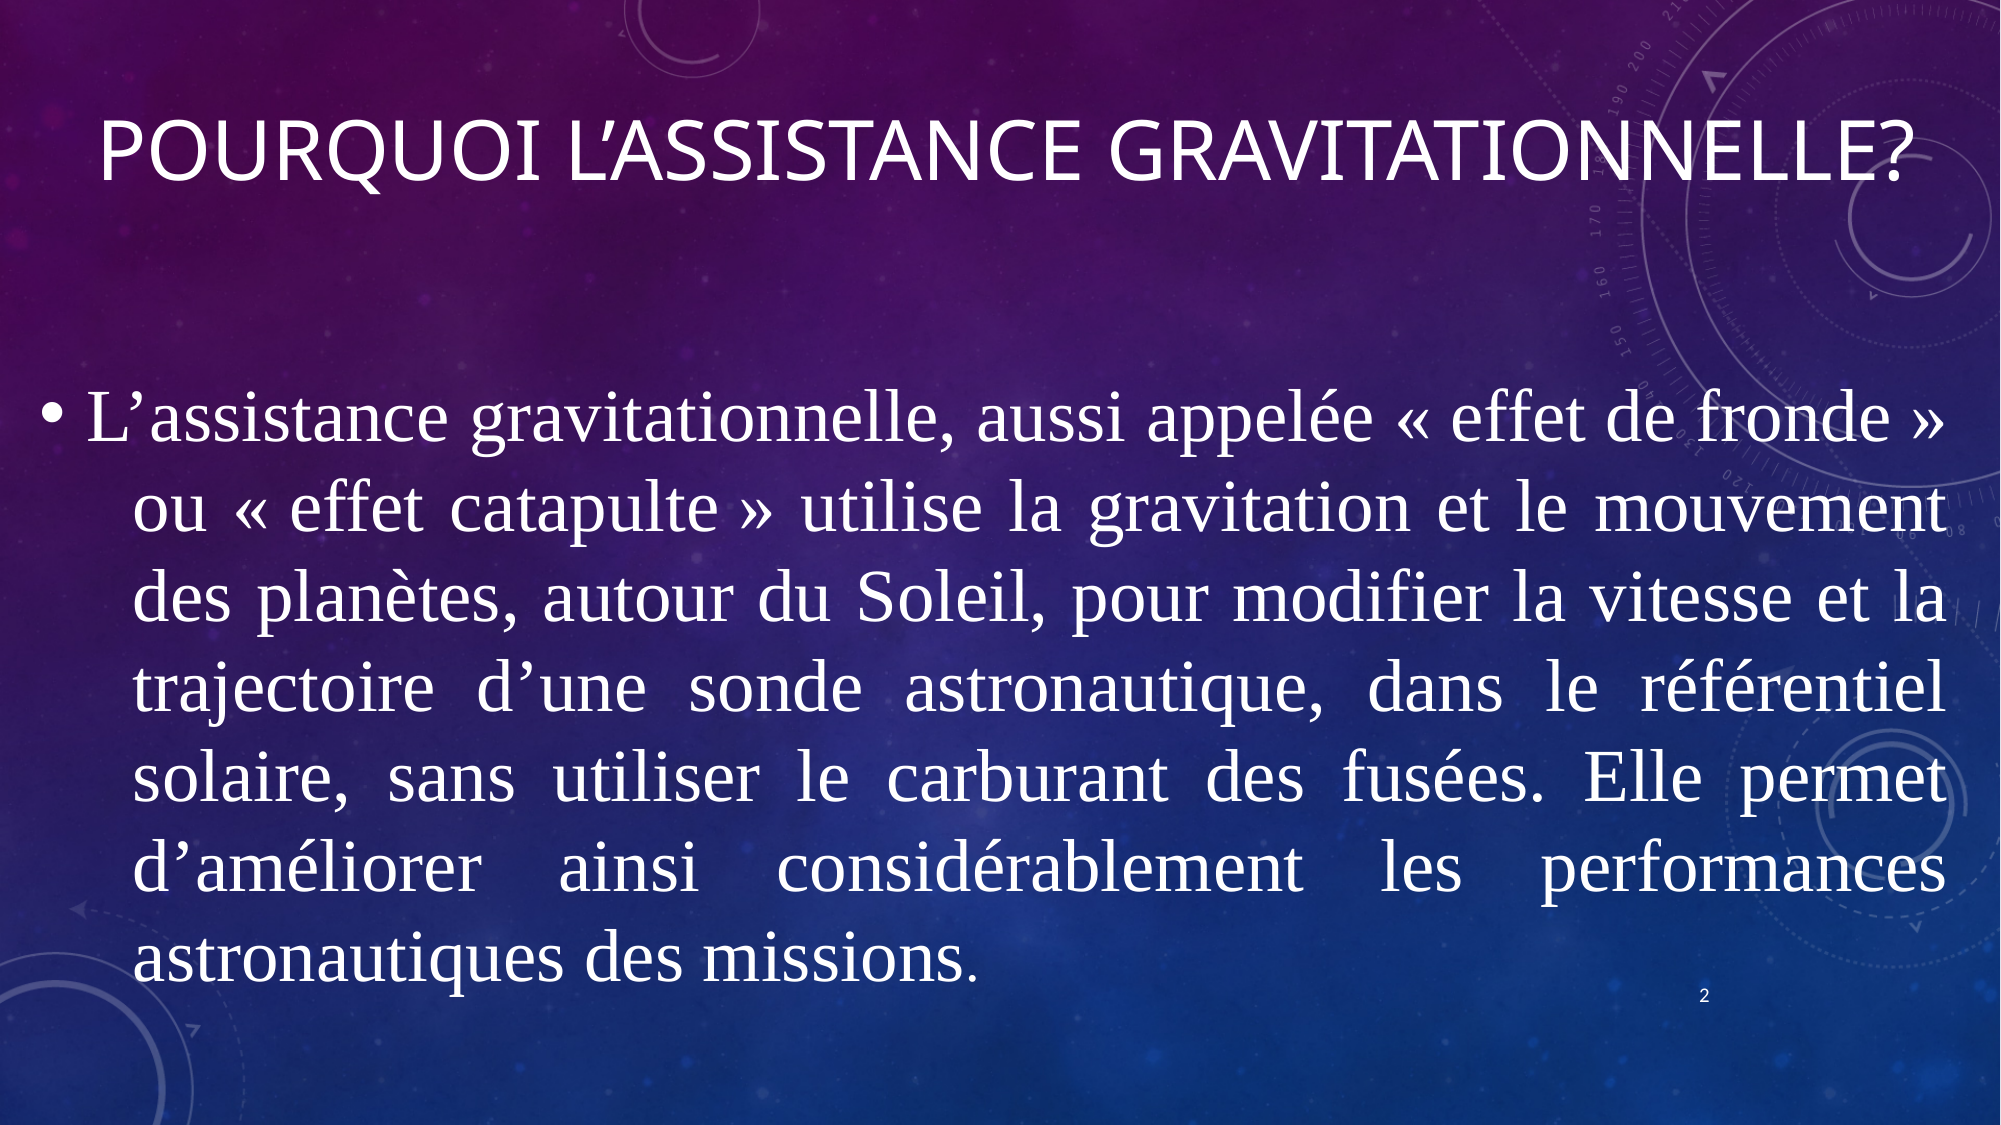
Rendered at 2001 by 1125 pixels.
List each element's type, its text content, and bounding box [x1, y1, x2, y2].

text_box [1684, 963, 1775, 1026]
list L’assistance gravitationnelle, aussi appelée « effet de fronde » ou « effet catapulte » utilise la gravitation et le mouvement des planètes, autour du Soleil, pour modifier la vitesse et la trajectoire d’une sonde astronautique, dans le référentiel solaire, sans utiliser le carburant des fusées. Elle permet d’améliorer ainsi considérablement les performances astronautiques des missions. [24, 266, 1965, 1098]
title Pourquoi l’assistance gravitationnelle? [24, 27, 1990, 267]
